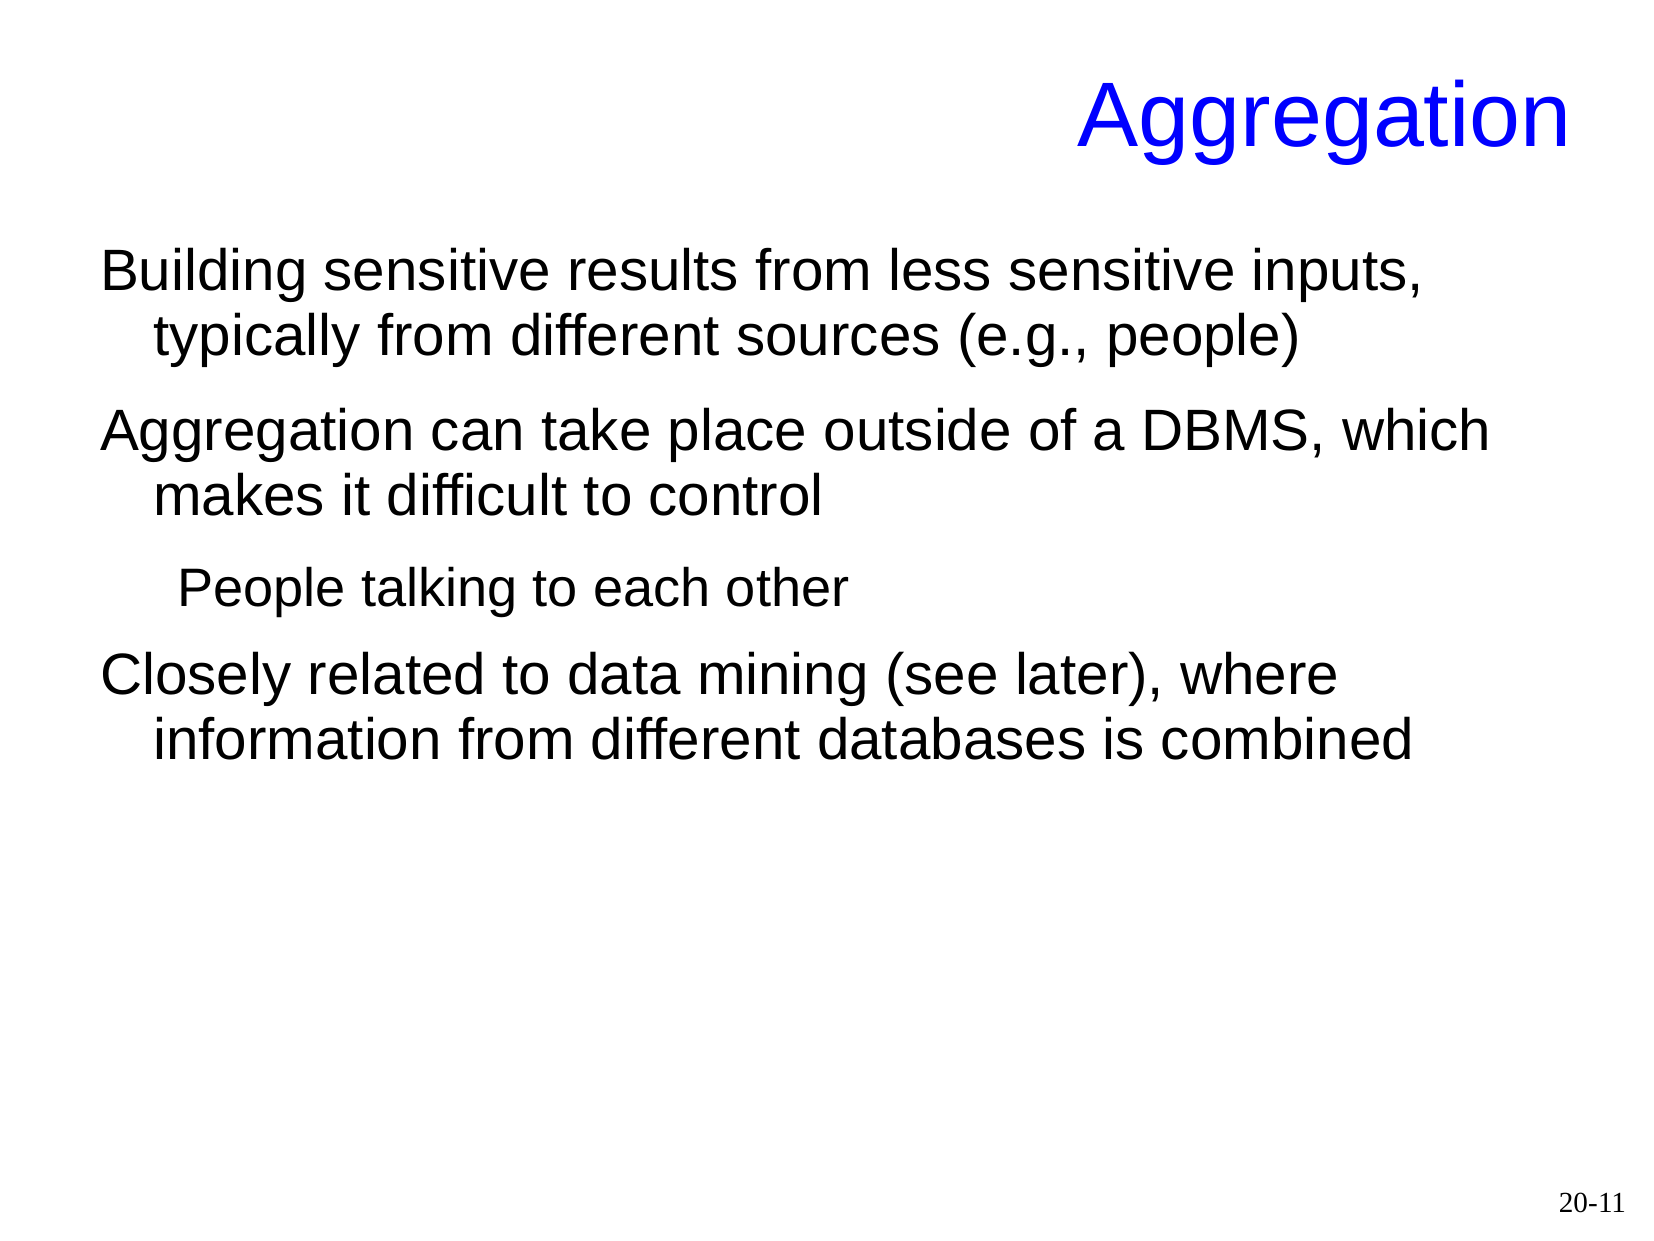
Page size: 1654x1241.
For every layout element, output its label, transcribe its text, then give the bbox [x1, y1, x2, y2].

list Building sensitive results from less sensitive inputs, typically from different sources (e.g., people) Aggregation can take place outside of a DBMS, which makes it difficult to control People talking to each other Closely related to data mining (see later), where information from different databases is combined [82, 237, 1571, 1170]
title Aggregation [84, 11, 1573, 218]
